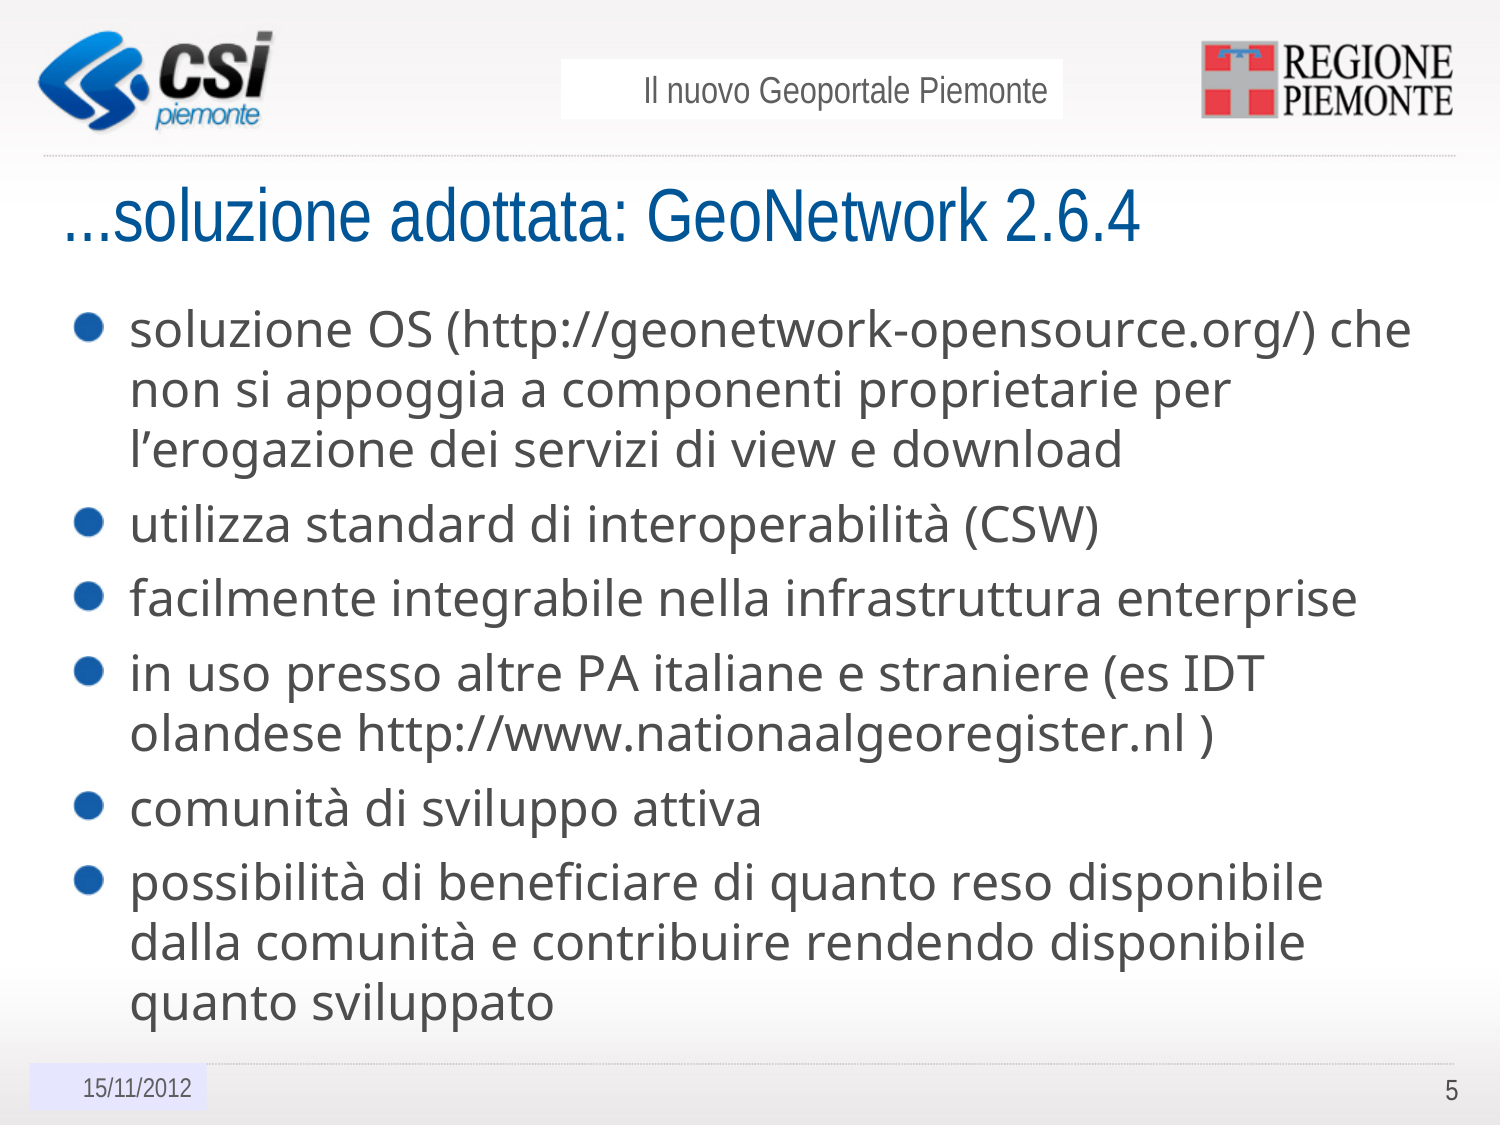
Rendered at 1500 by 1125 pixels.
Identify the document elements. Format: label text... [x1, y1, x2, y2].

list soluzione OS (http://geonetwork-opensource.org/) che non si appoggia a componenti proprietarie per l’erogazione dei servizi di view e download utilizza standard di interoperabilità (CSW) facilmente integrabile nella infrastruttura enterprise in uso presso altre PA italiane e straniere (es IDT olandese http://www.nationaalgeoregister.nl ) comunità di sviluppo attiva possibilità di beneficiare di quanto reso disponibile dalla comunità e contribuire rendendo disponibile quanto sviluppato [59, 290, 1453, 1125]
text_box Il nuovo Geoportale Piemonte [561, 59, 1063, 119]
title ...soluzione adottata: GeoNetwork 2.6.4 [47, 158, 1447, 370]
picture [0, 0, 1500, 1125]
text_box 15/11/2012 [29, 1063, 207, 1111]
